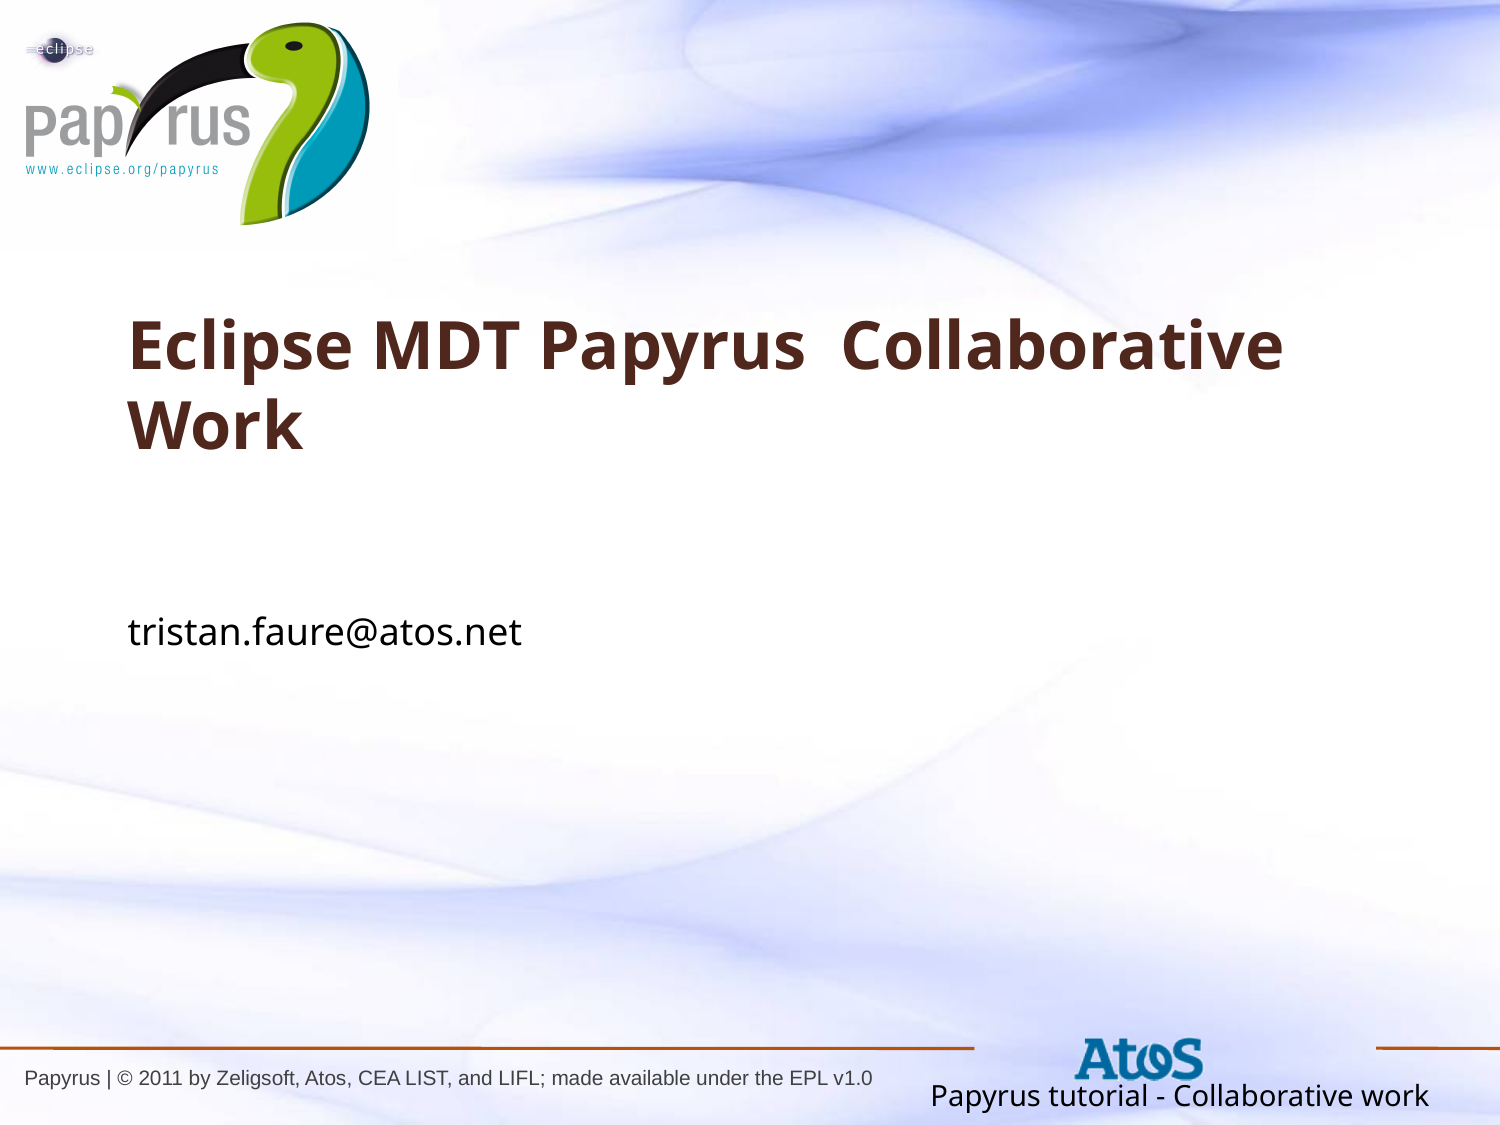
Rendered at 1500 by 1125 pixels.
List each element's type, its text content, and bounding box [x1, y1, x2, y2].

picture [0, 0, 1500, 1125]
text_box tristan.faure@atos.net [112, 592, 1388, 790]
title Eclipse MDT Papyrus Collaborative Work [112, 287, 1388, 588]
footer Papyrus tutorial - Collaborative work [915, 1062, 1477, 1123]
